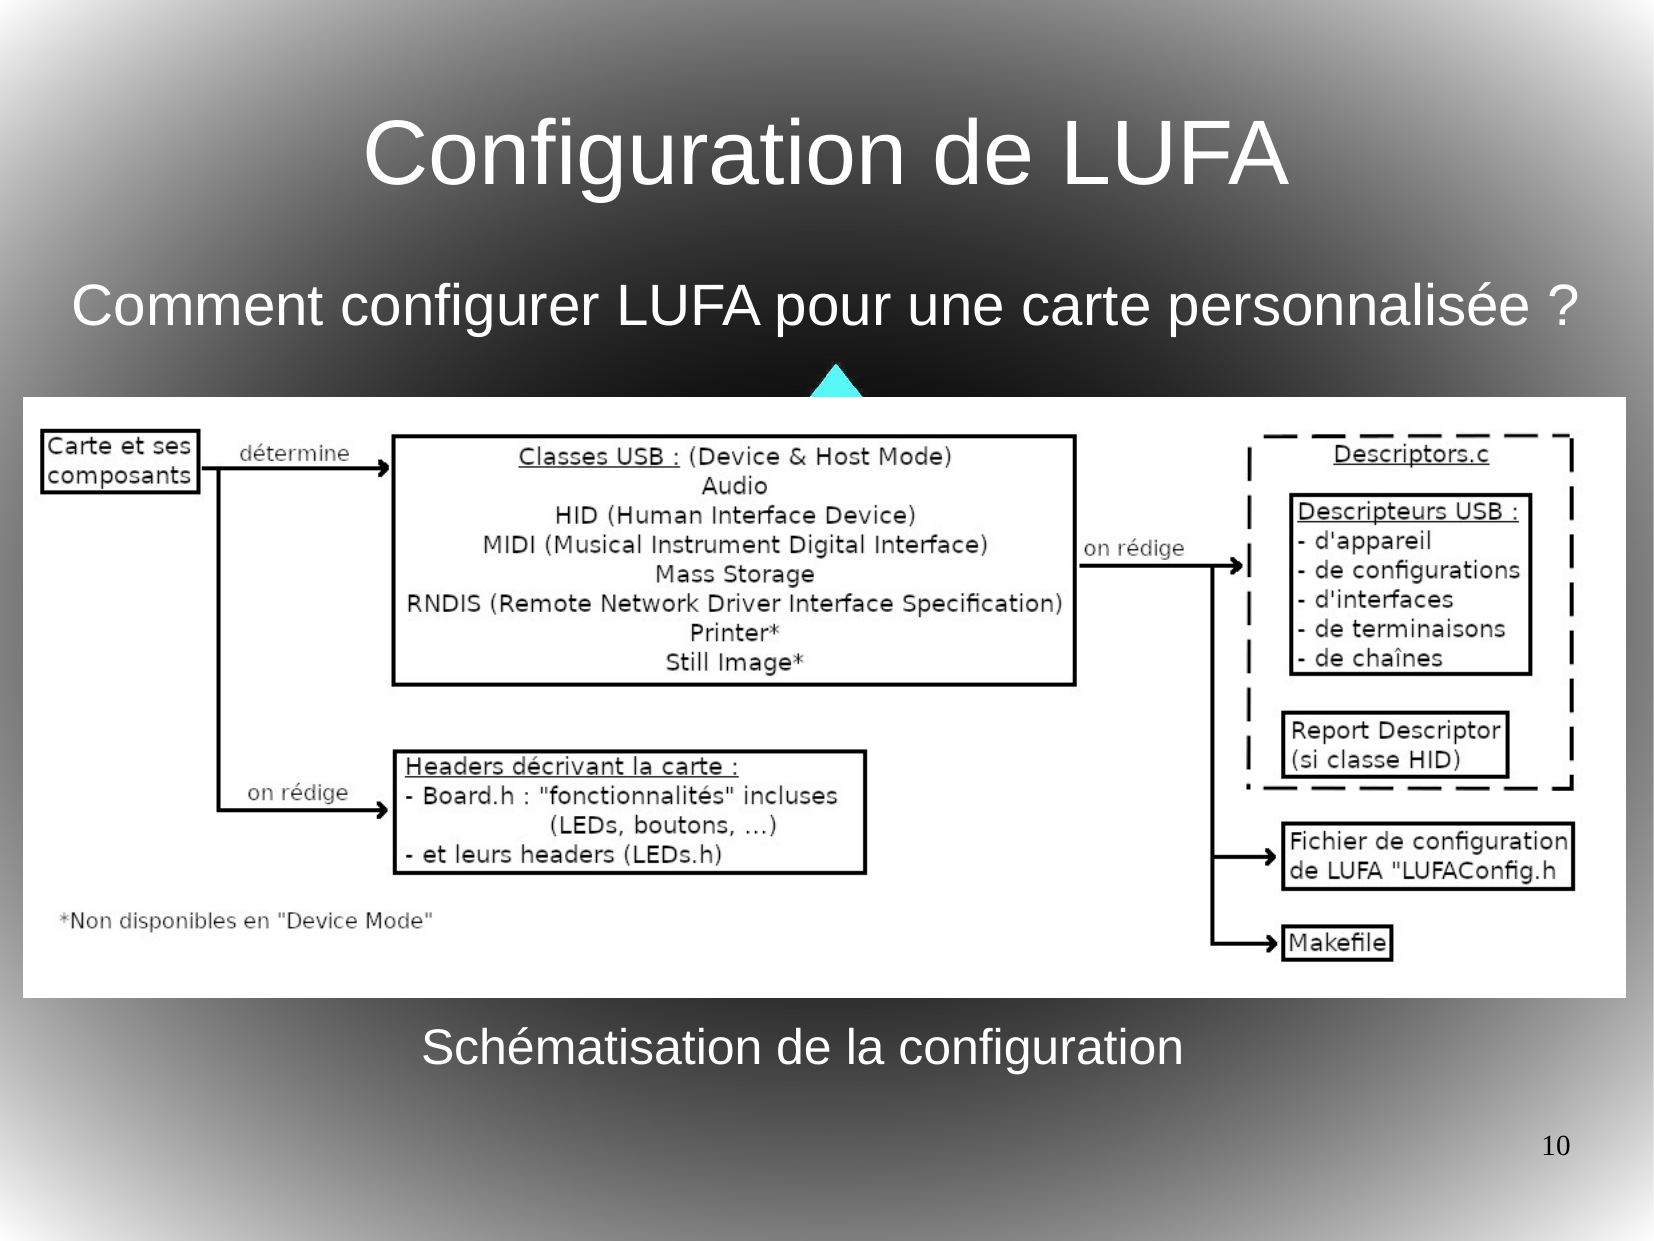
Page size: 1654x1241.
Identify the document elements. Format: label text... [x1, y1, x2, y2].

text_box Schématisation de la configuration [406, 1011, 1248, 1241]
title Configuration de LUFA [82, 49, 1571, 257]
text_box Comment configurer LUFA pour une carte personnalisée ? [56, 265, 1598, 346]
picture [0, 0, 1654, 1241]
